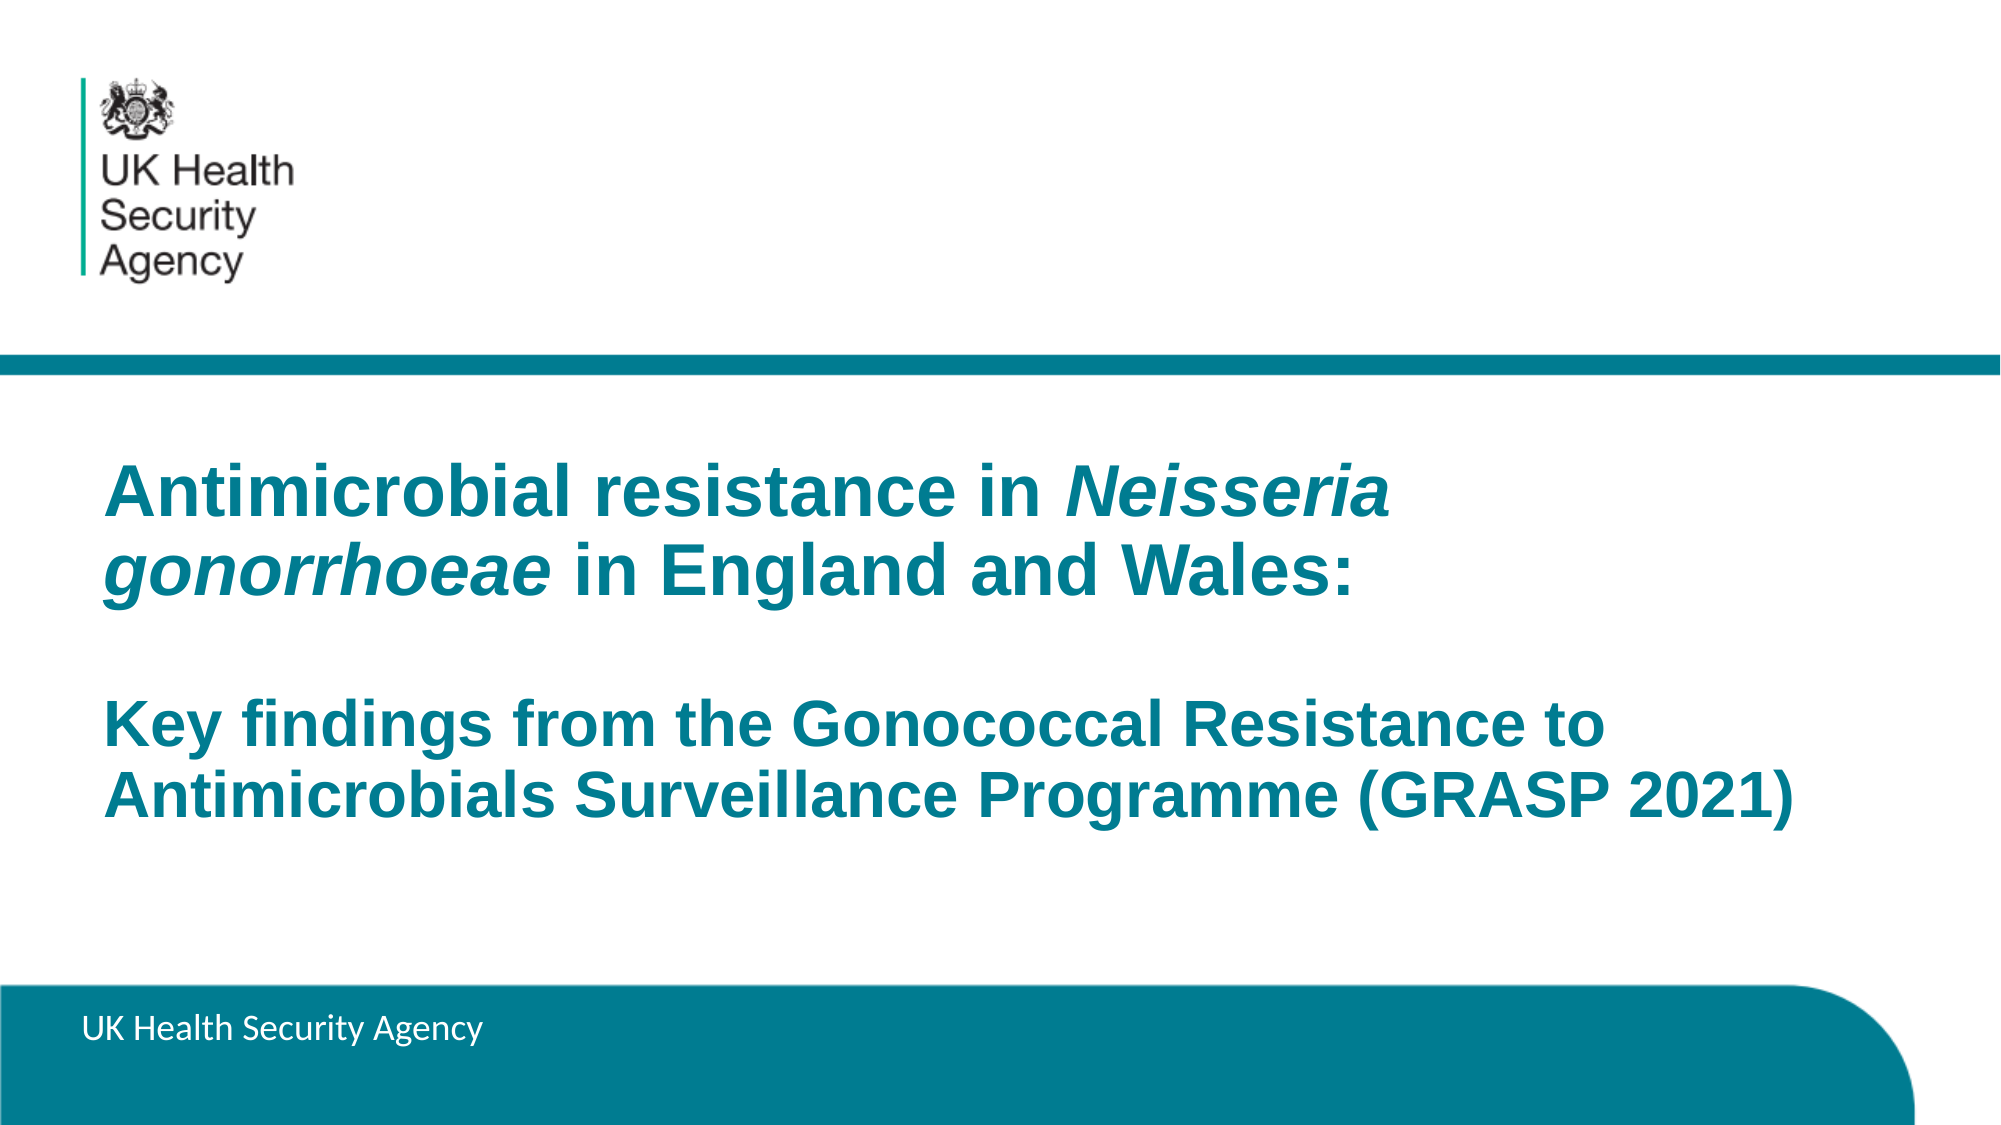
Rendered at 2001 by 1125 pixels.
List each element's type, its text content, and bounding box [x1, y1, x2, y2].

title Antimicrobial resistance in Neisseria gonorrhoeae in England and Wales: Key findings from the Gonococcal Resistance to Antimicrobials Surveillance Programme (GRASP 2021) [88, 445, 1847, 907]
text_box UK Health Security Agency [66, 996, 1066, 1056]
